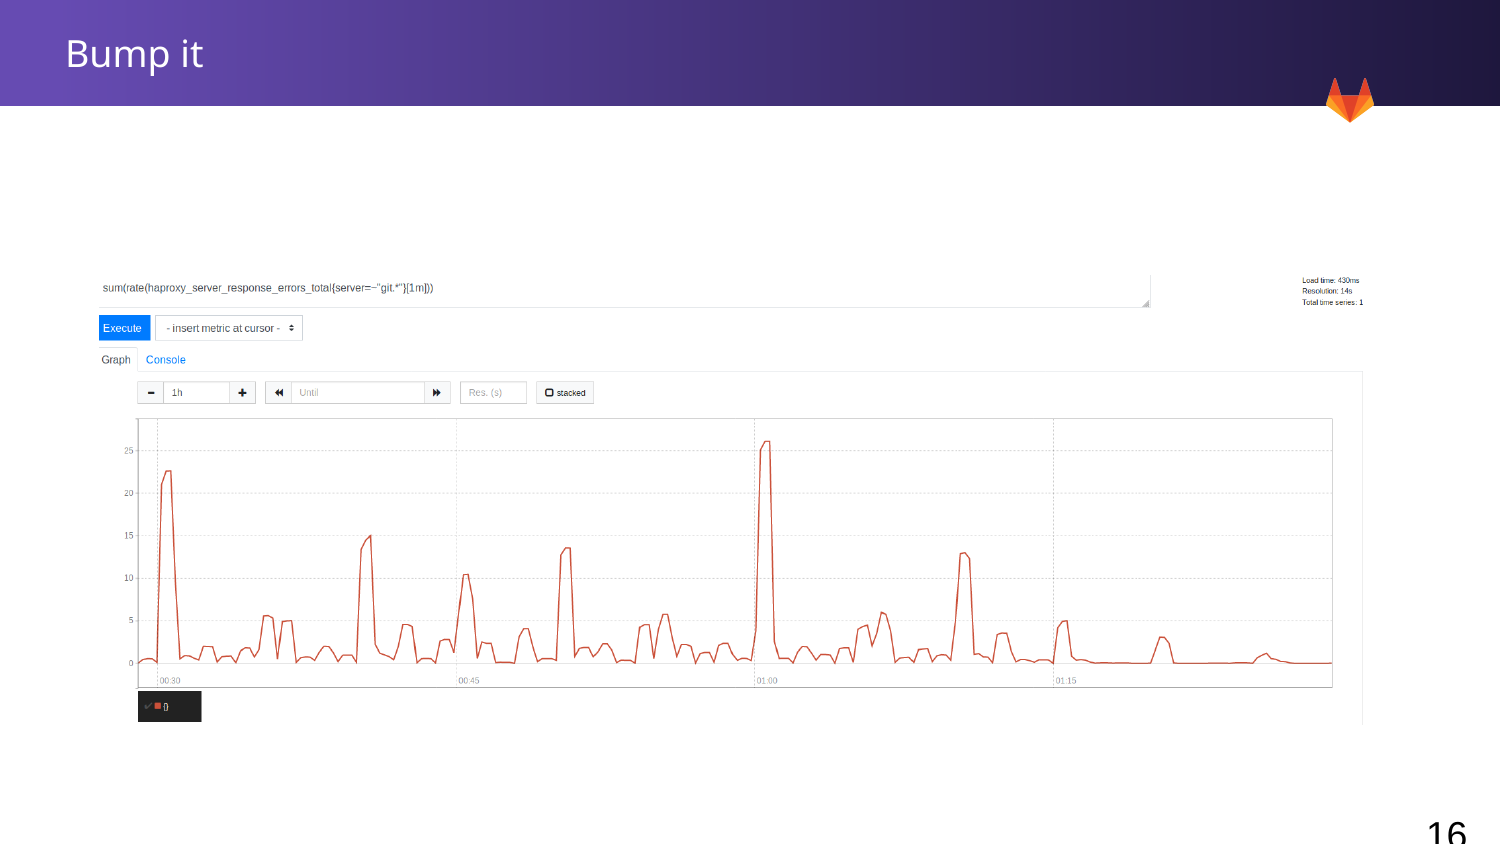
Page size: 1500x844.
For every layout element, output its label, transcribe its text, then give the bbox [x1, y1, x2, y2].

picture [1326, 78, 1374, 123]
title Bump it [50, 27, 1298, 77]
picture [99, 275, 1363, 725]
